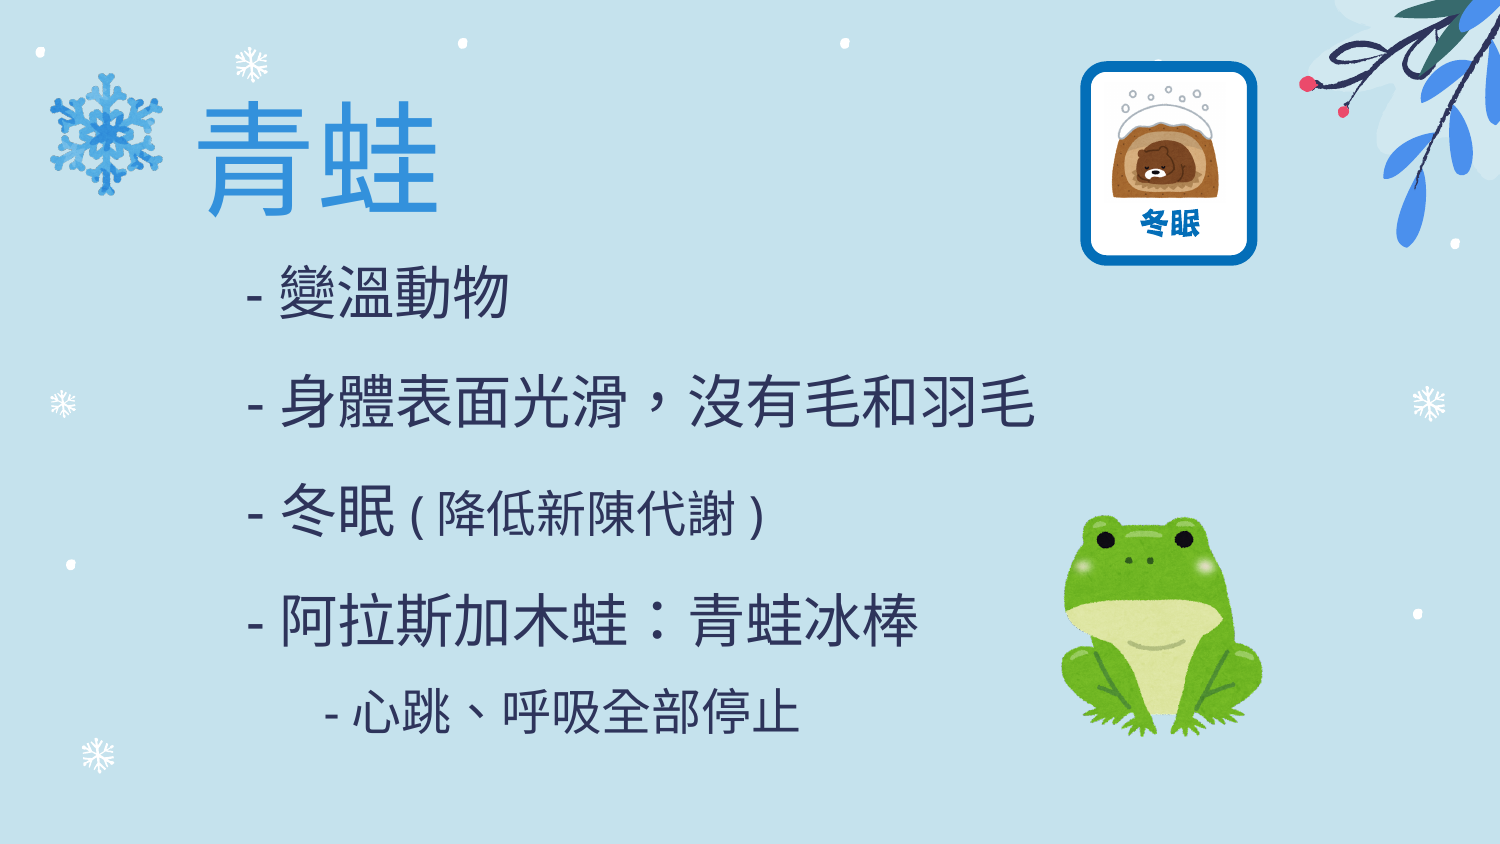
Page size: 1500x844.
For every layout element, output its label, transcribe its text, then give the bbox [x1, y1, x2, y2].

text_box -心跳、呼吸全部停止 [308, 663, 1081, 758]
picture [38, 66, 177, 204]
picture [1080, 60, 1258, 266]
text_box -身體表面光滑，沒有毛和羽毛 [231, 349, 1081, 444]
text_box -阿拉斯加木蛙：青蛙冰棒 [231, 569, 1004, 664]
text_box -冬眠(降低新陳代謝) [231, 459, 1004, 554]
picture [1037, 506, 1278, 747]
title 青蛙 [176, 66, 617, 214]
text_box -變溫動物 [230, 240, 1002, 335]
